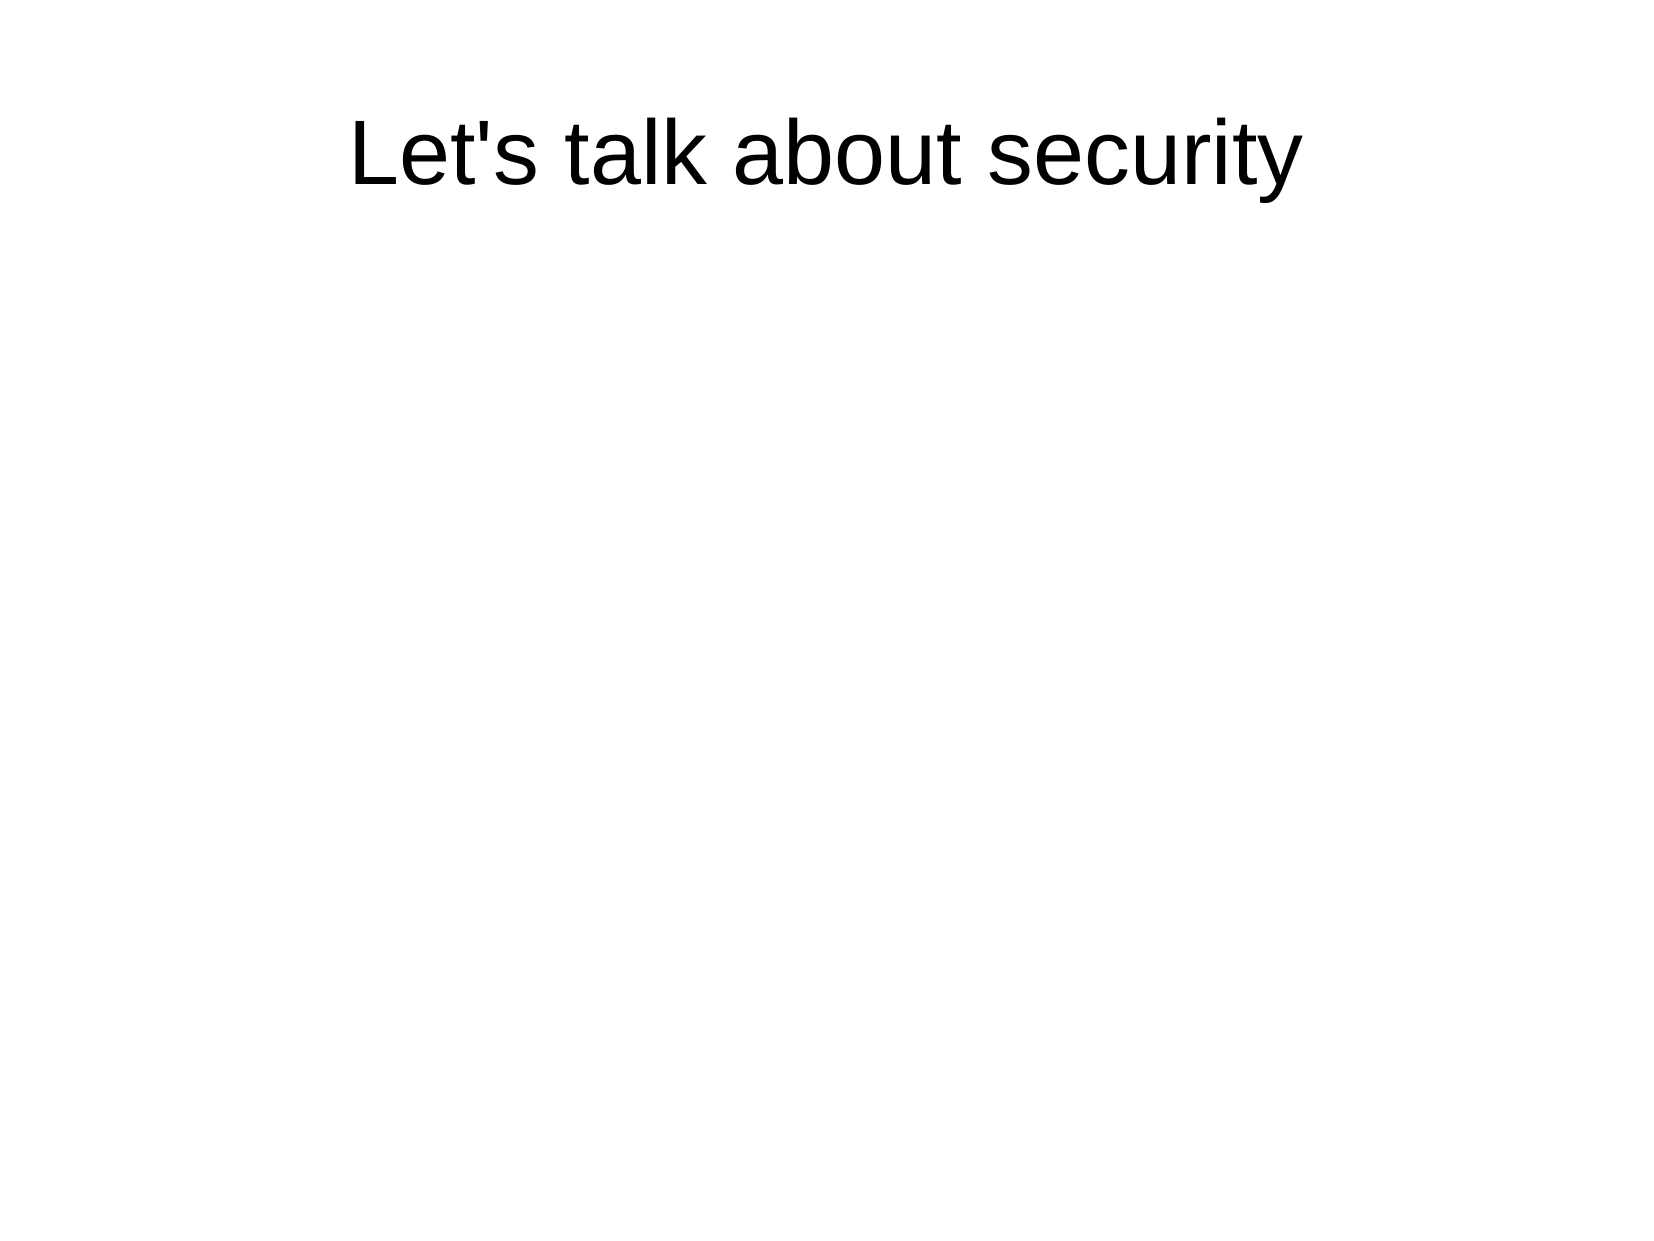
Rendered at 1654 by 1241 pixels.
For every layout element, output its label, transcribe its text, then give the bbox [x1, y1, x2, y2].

title Let's talk about security [82, 49, 1571, 257]
